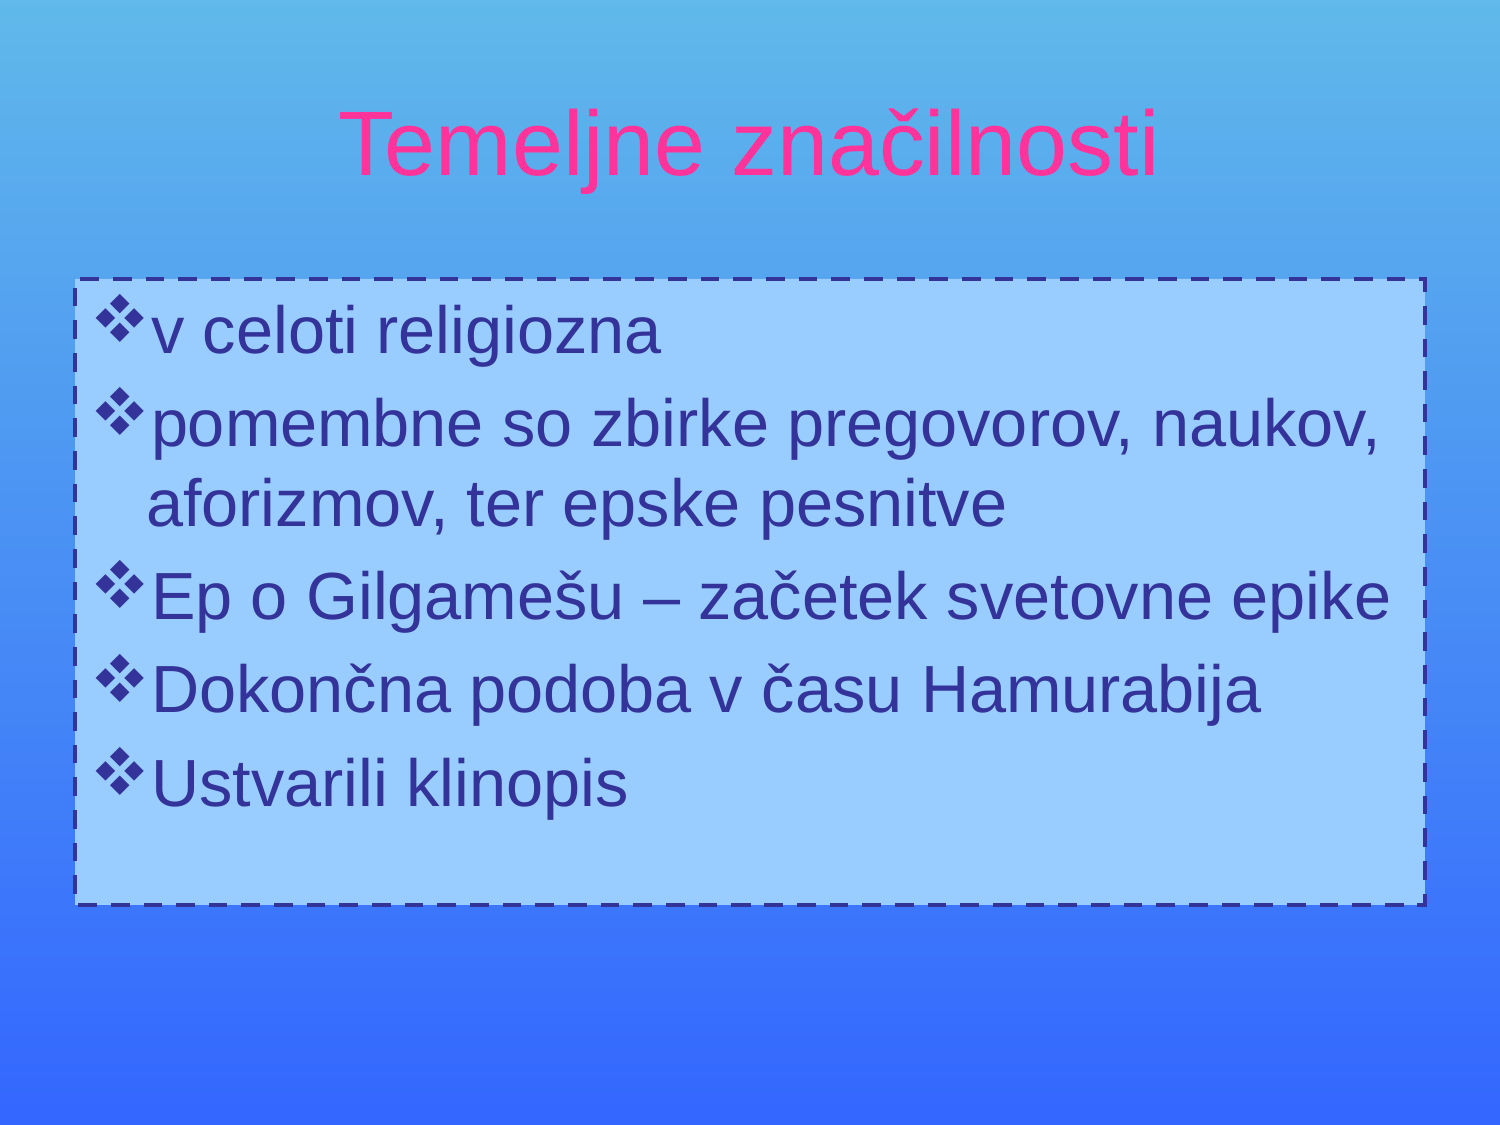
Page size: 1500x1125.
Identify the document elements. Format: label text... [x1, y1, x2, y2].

title Temeljne značilnosti [75, 45, 1425, 233]
list v celoti religiozna pomembne so zbirke pregovorov, naukov, aforizmov, ter epske pesnitve Ep o Gilgamešu – začetek svetovne epike Dokončna podoba v času Hamurabija Ustvarili klinopis [75, 278, 1425, 905]
